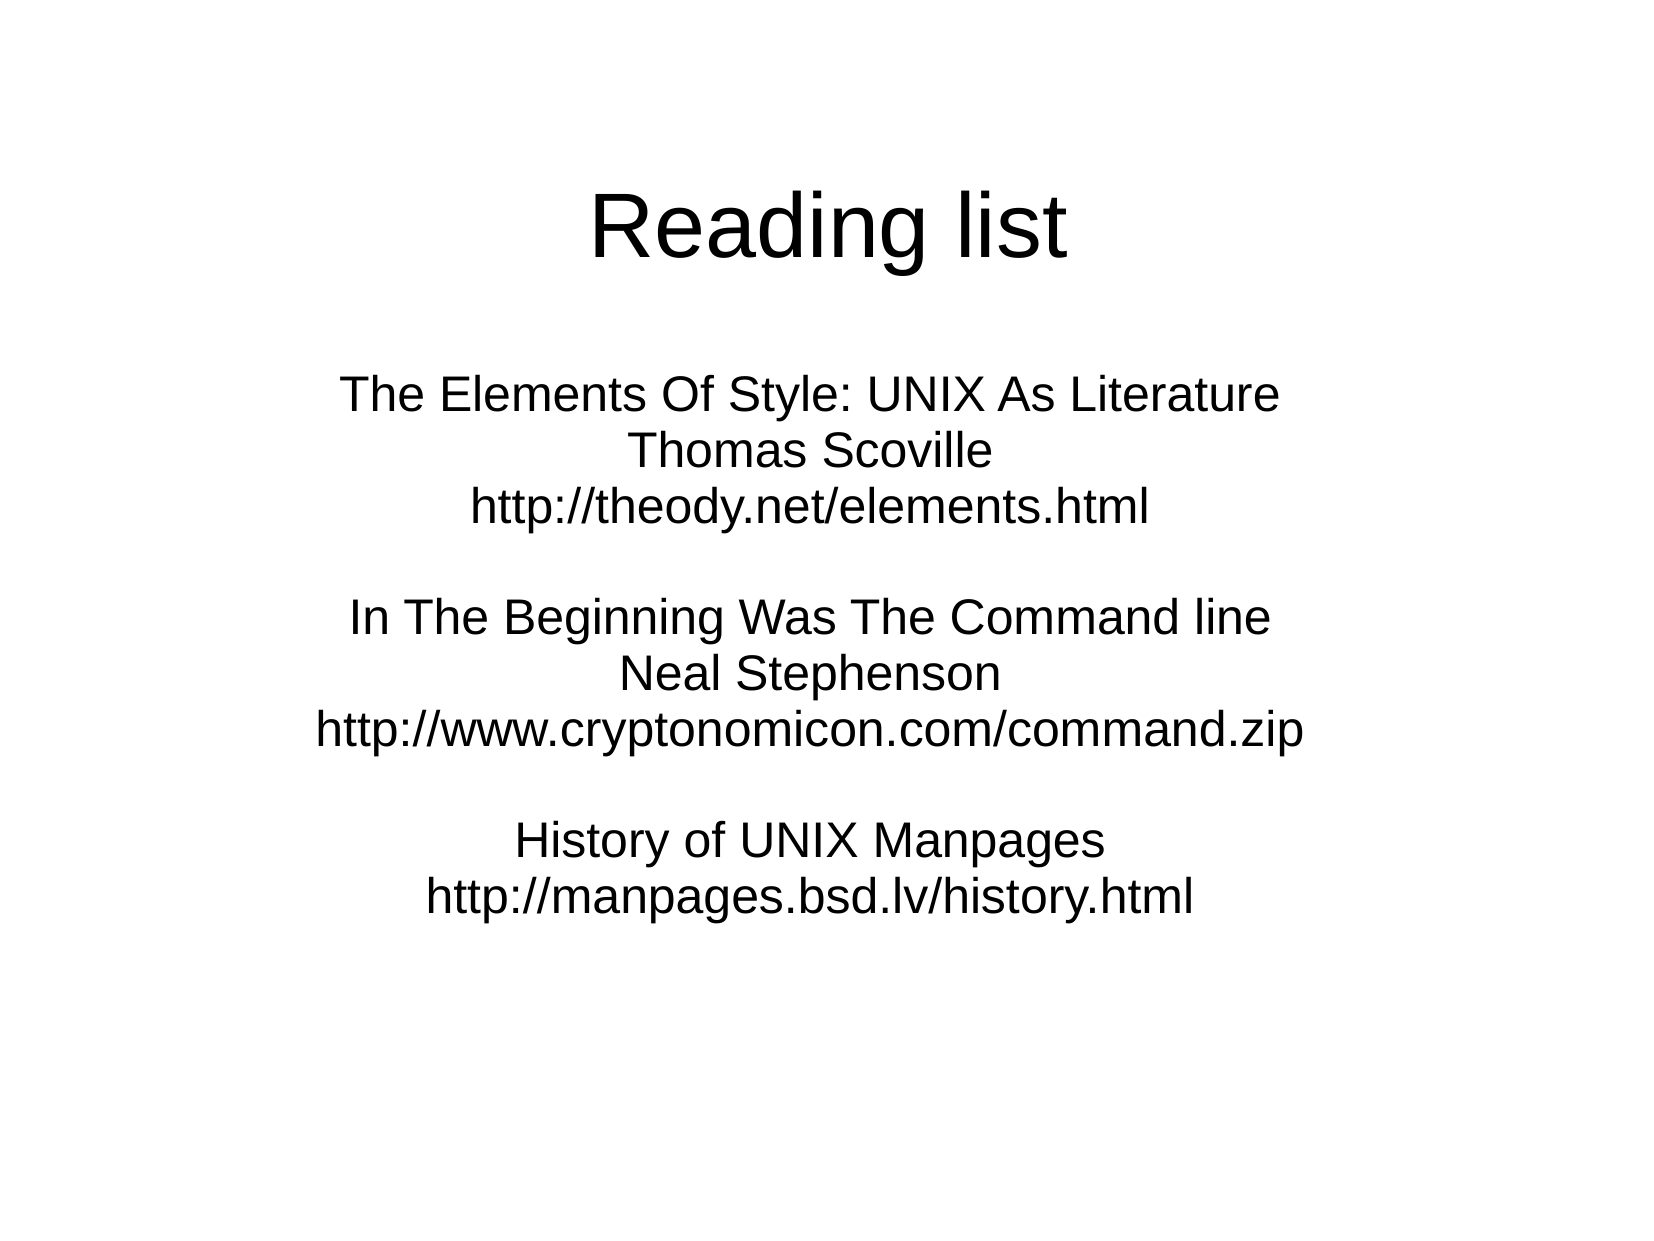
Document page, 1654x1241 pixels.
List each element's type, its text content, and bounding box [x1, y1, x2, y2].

subtitle The Elements Of Style: UNIX As Literature Thomas Scoville http://theody.net/elements.html In The Beginning Was The Command line Neal Stephenson http://www.cryptonomicon.com/command.zip History of UNIX Manpages http://manpages.bsd.lv/history.html [82, 290, 1538, 1010]
title Reading list [84, 122, 1573, 330]
